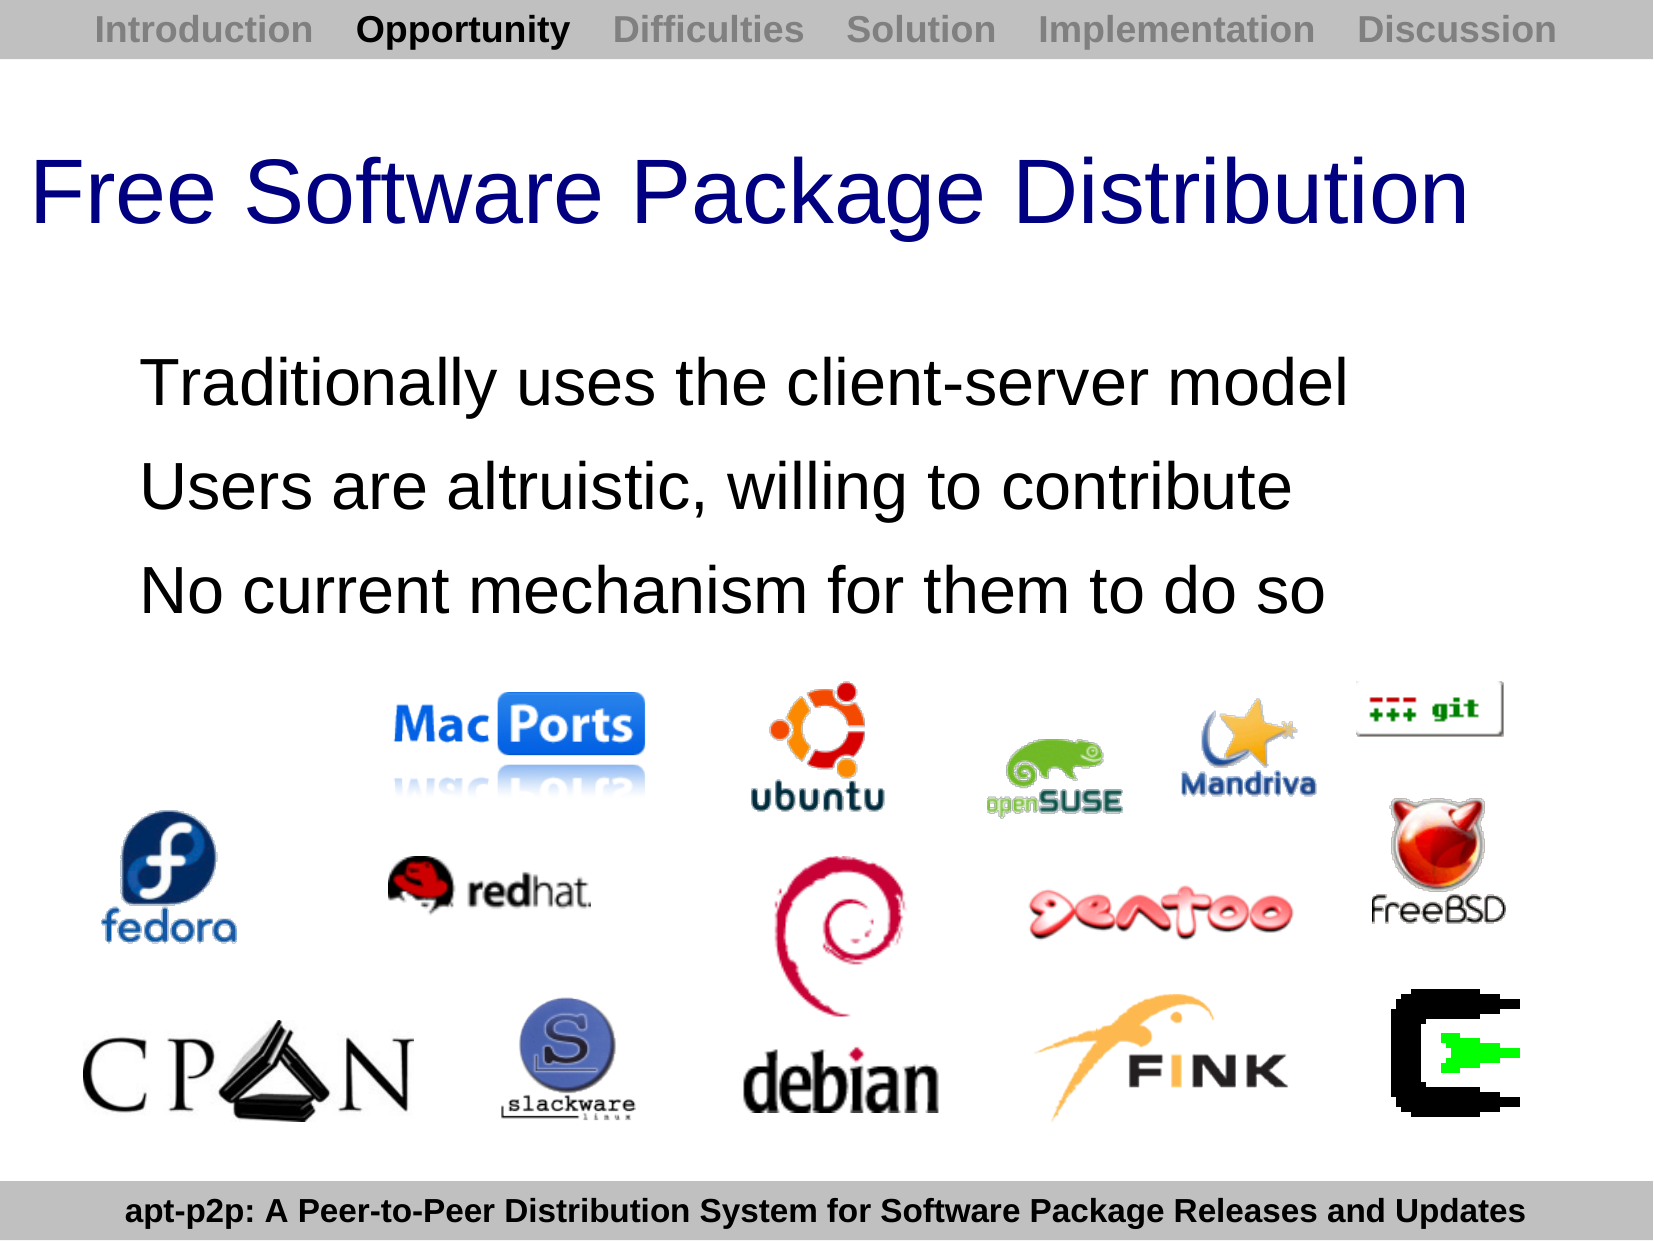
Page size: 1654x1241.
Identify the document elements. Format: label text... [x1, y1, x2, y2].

picture [1372, 797, 1506, 925]
title Free Software Package Distribution [29, 88, 1565, 296]
picture [83, 1020, 414, 1123]
picture [750, 679, 886, 813]
picture [101, 809, 237, 945]
picture [1181, 696, 1317, 798]
picture [501, 996, 636, 1123]
picture [1033, 994, 1290, 1123]
picture [388, 856, 591, 922]
picture [383, 692, 659, 798]
picture [736, 856, 945, 1113]
picture [1356, 681, 1506, 739]
picture [1387, 985, 1525, 1123]
picture [1026, 856, 1300, 945]
picture [987, 738, 1123, 820]
list Traditionally uses the client-server model Users are altruistic, willing to contribute No current mechanism for them to do so [121, 344, 1534, 1127]
